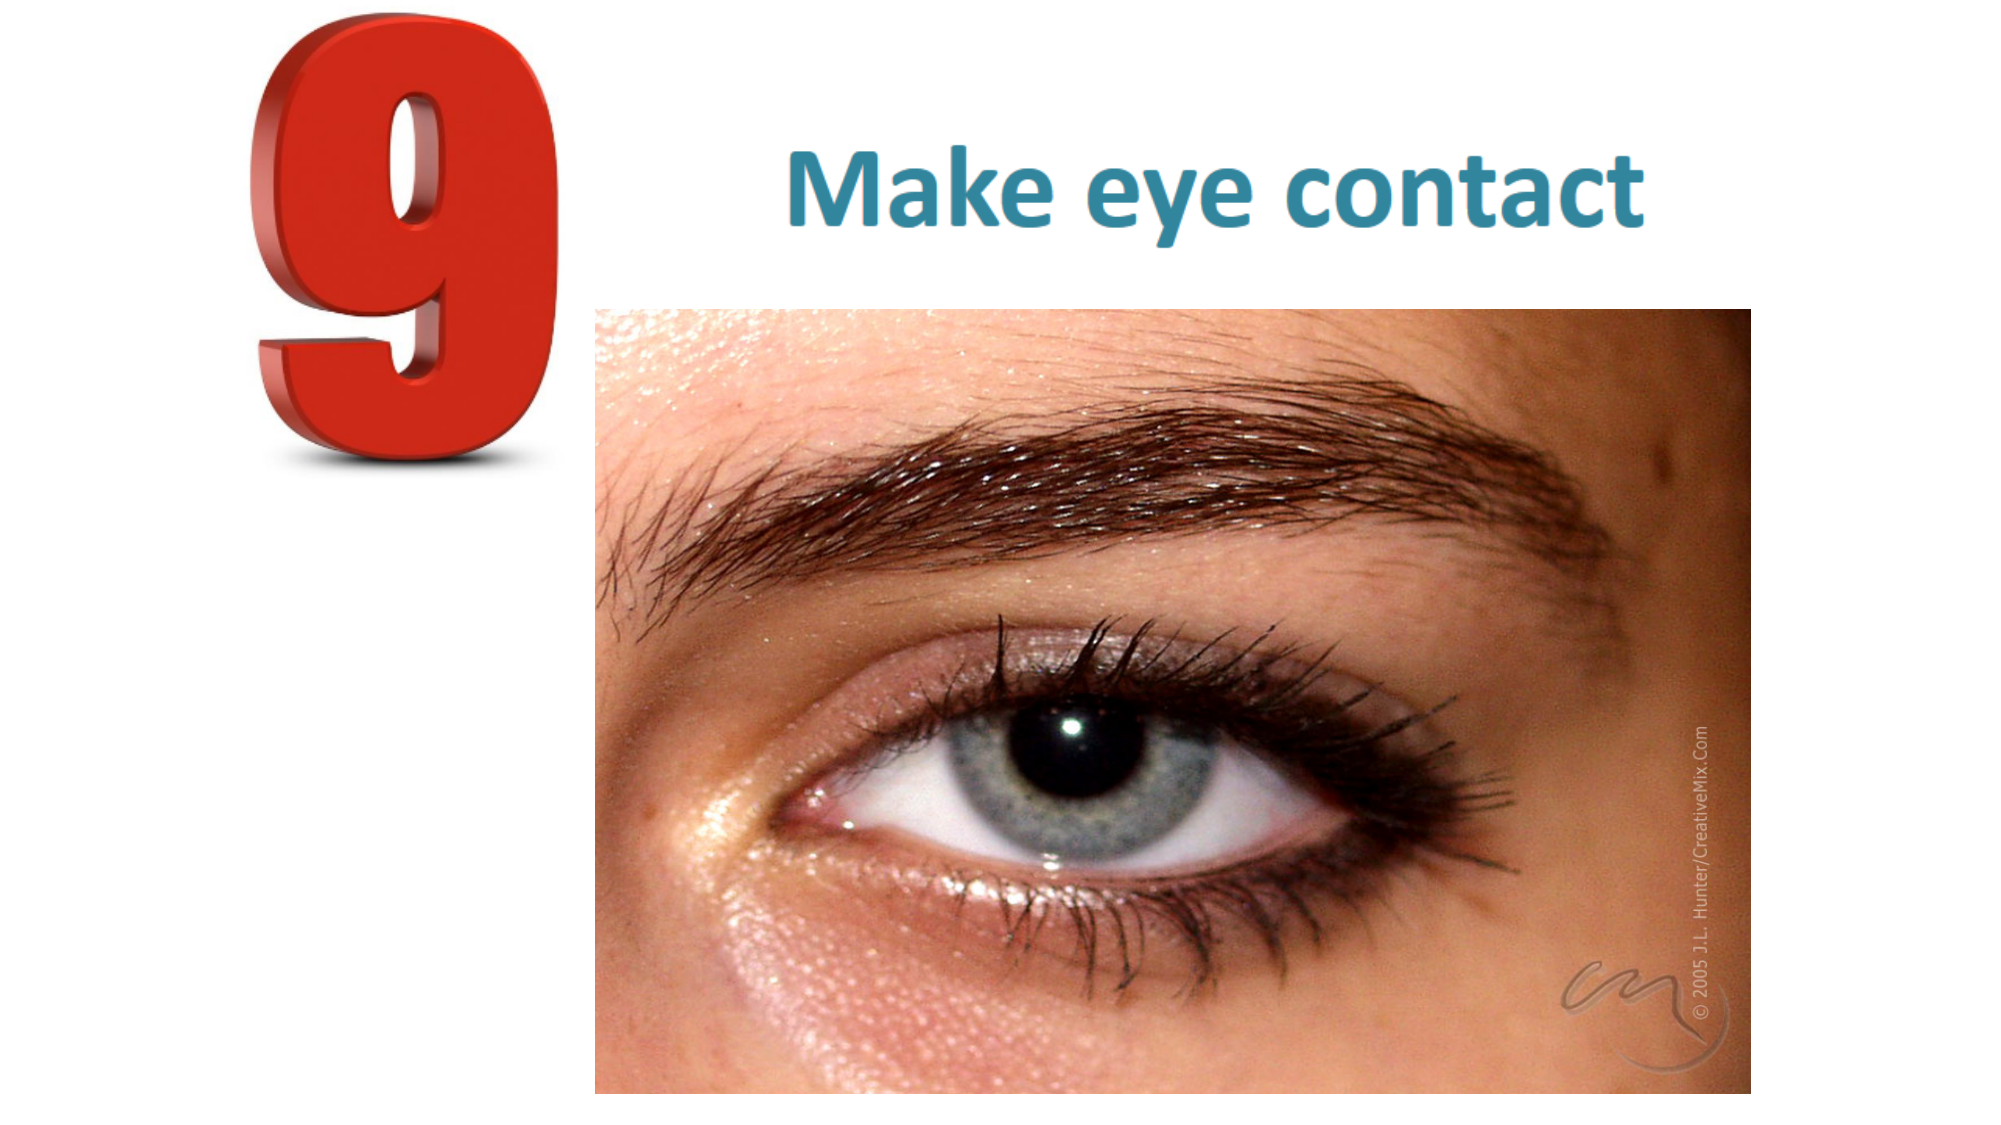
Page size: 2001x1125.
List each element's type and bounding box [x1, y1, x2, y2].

picture [210, 0, 1790, 1125]
